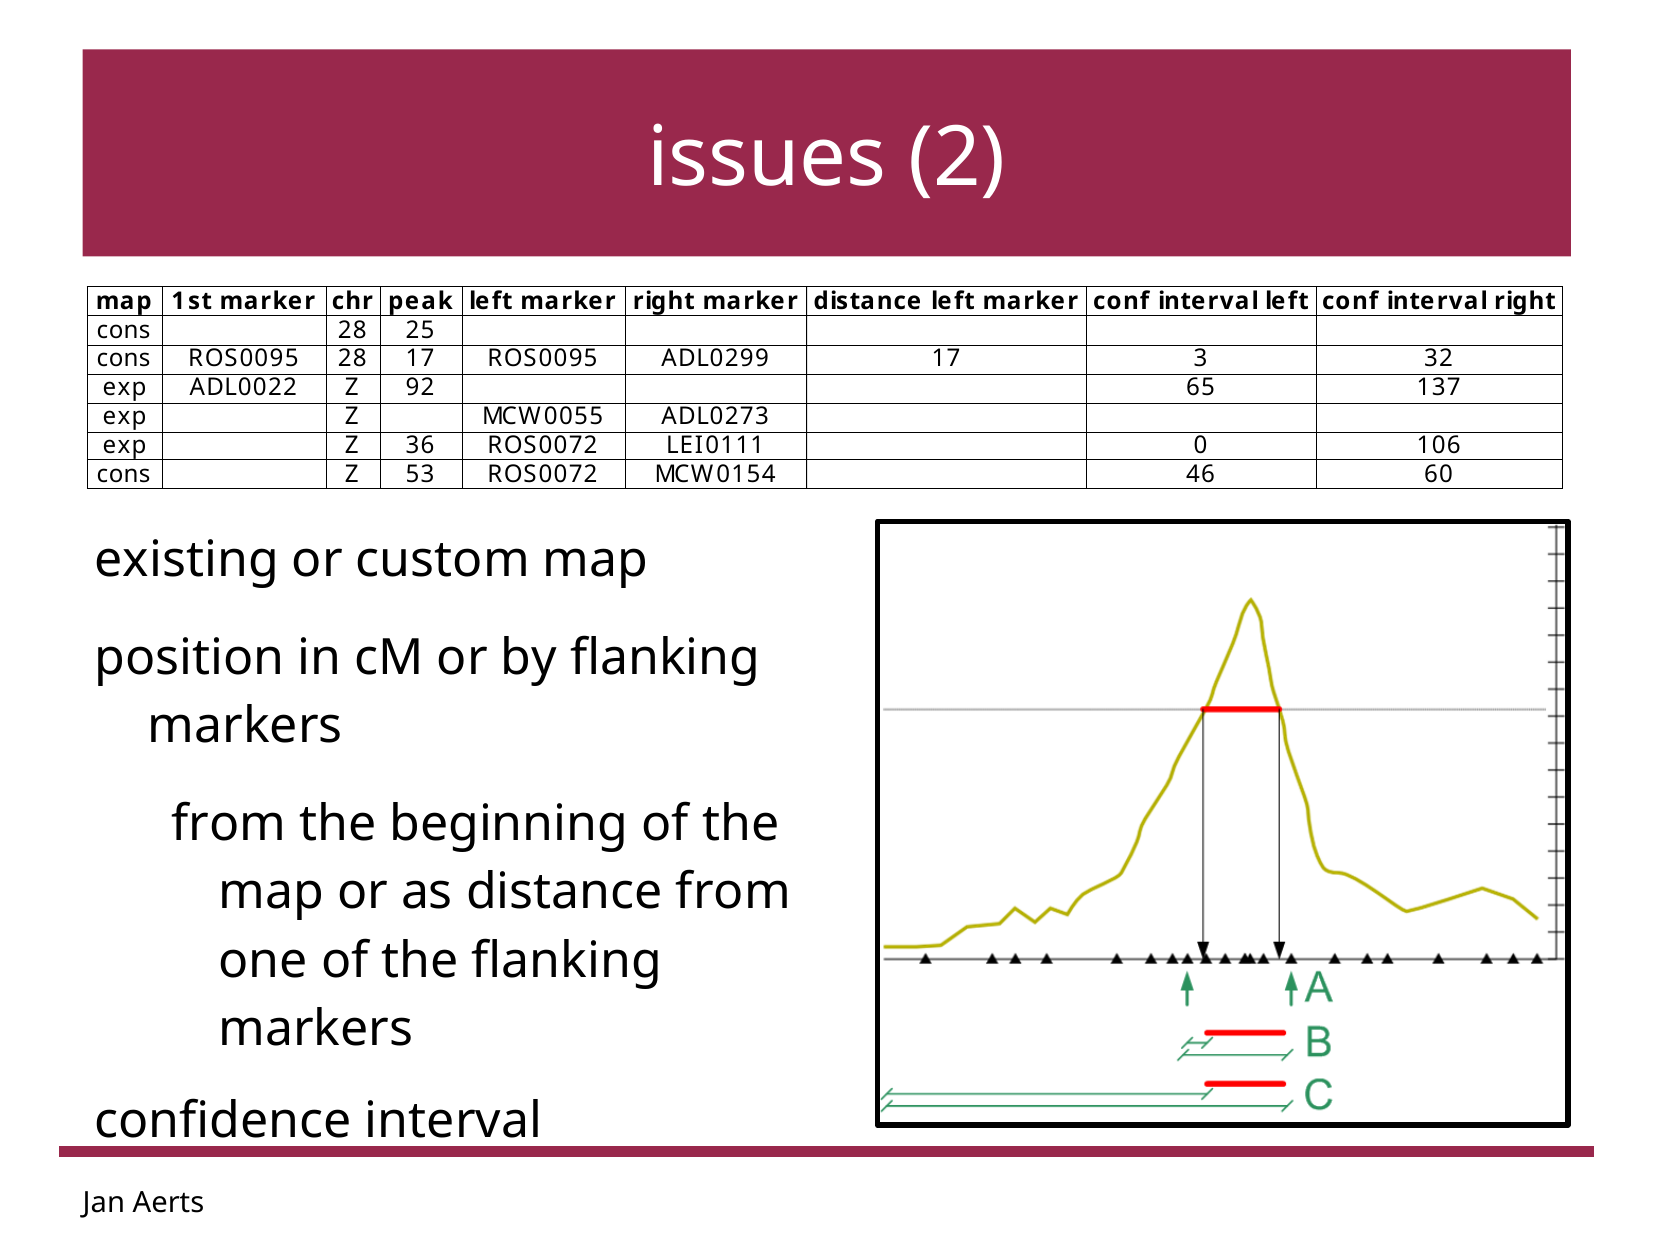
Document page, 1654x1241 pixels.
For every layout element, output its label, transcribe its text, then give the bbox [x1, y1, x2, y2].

list existing or custom map position in cM or by flanking markers from the beginning of the map or as distance from one of the flanking markers confidence interval [76, 523, 857, 1123]
chart [85, 284, 1565, 502]
title issues (2) [82, 49, 1571, 257]
picture [880, 524, 1565, 1123]
